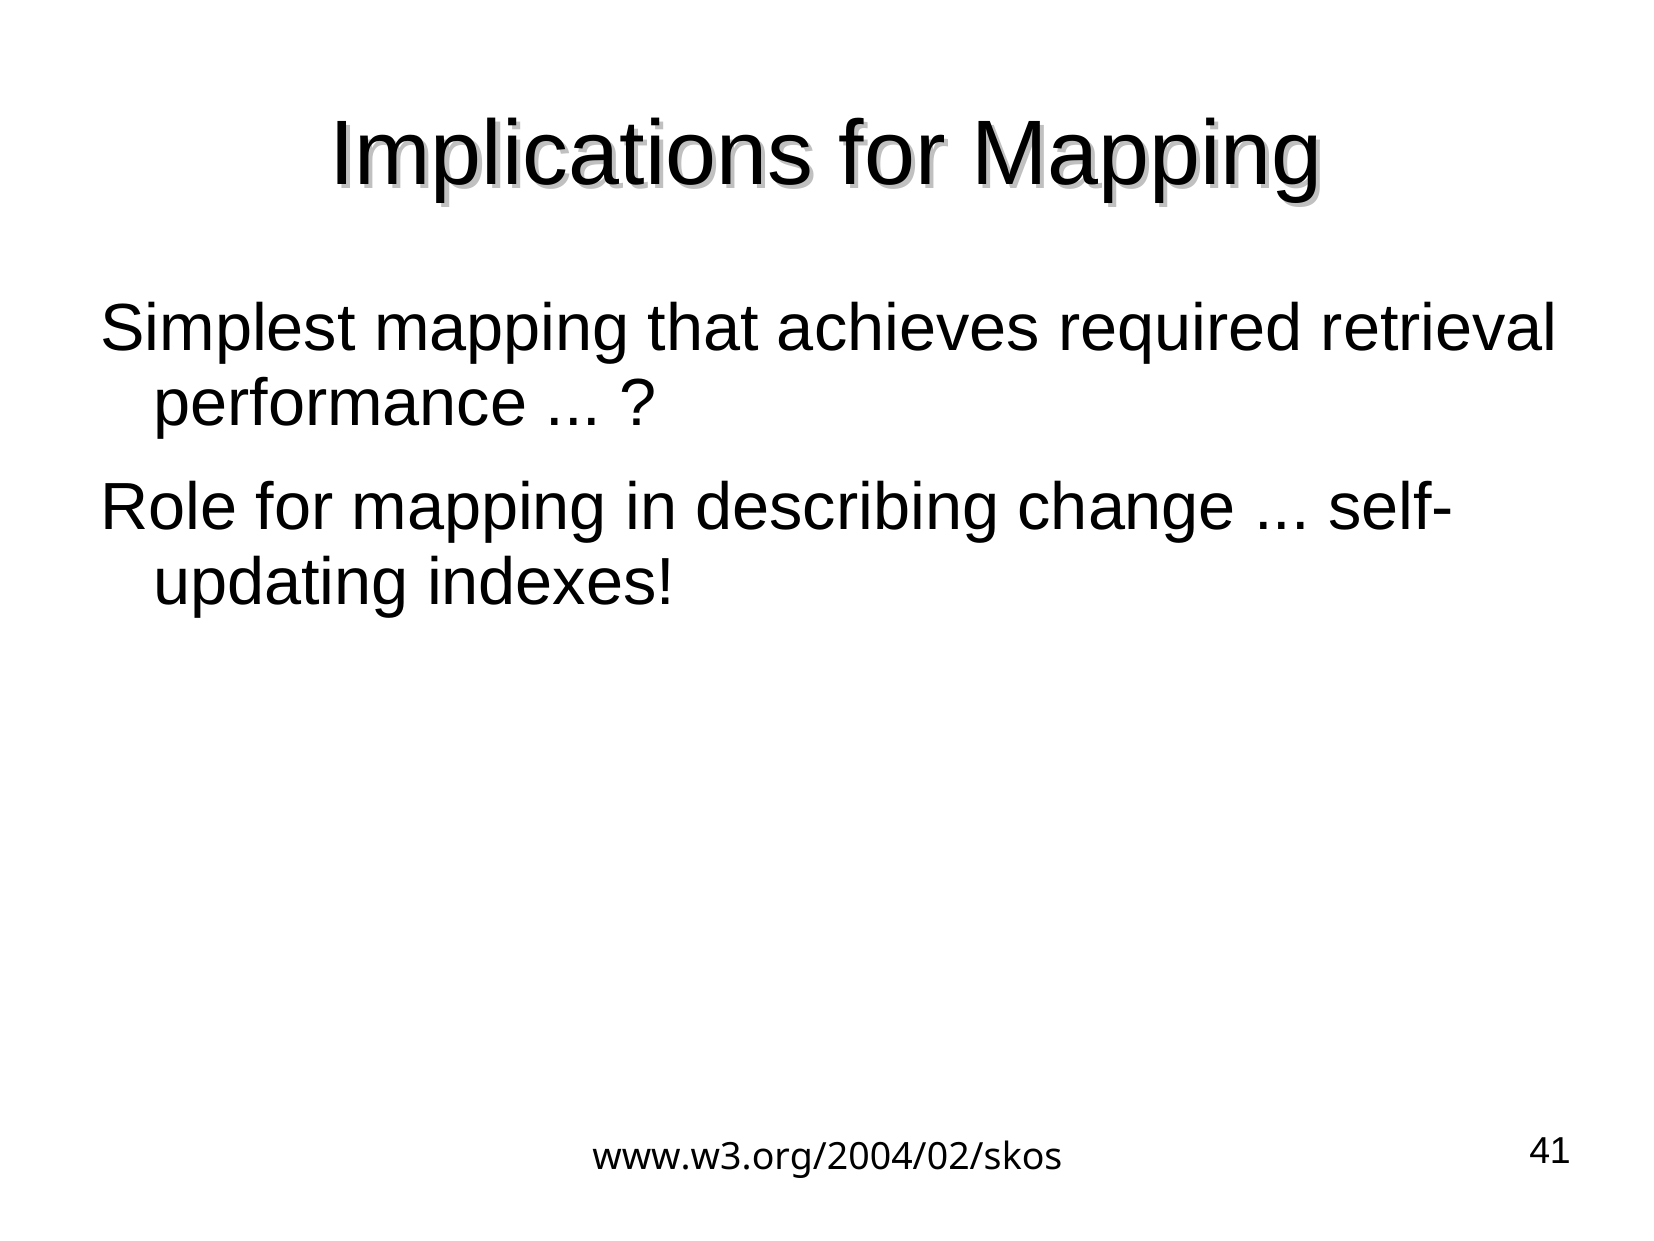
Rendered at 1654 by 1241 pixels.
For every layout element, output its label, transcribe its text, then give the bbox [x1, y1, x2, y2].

title Implications for Mapping [82, 49, 1571, 257]
list Simplest mapping that achieves required retrieval performance ... ? Role for mapping in describing change ... self-updating indexes! [82, 290, 1571, 1109]
